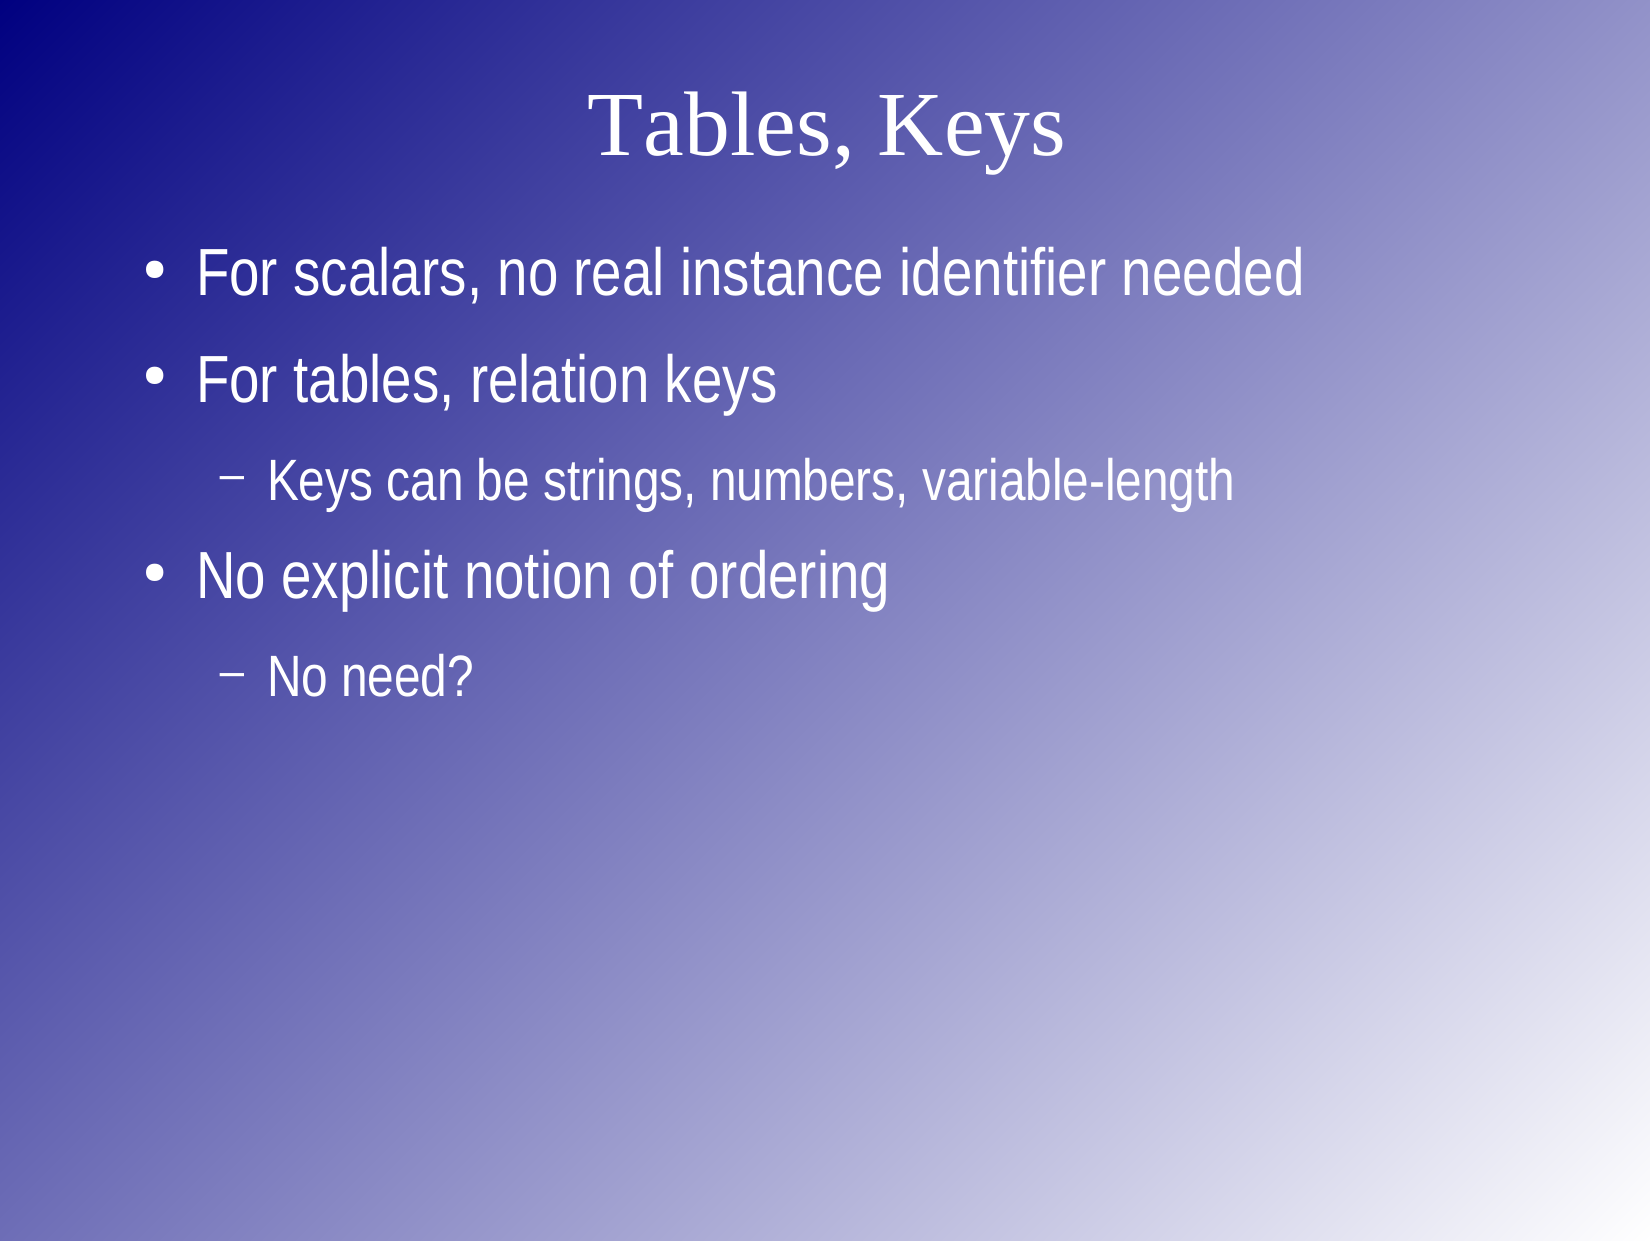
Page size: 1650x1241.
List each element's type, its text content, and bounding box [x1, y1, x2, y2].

list For scalars, no real instance identifier needed For tables, relation keys Keys can be strings, numbers, variable-length No explicit notion of ordering No need? [125, 233, 1535, 1000]
title Tables, Keys [123, 27, 1533, 221]
